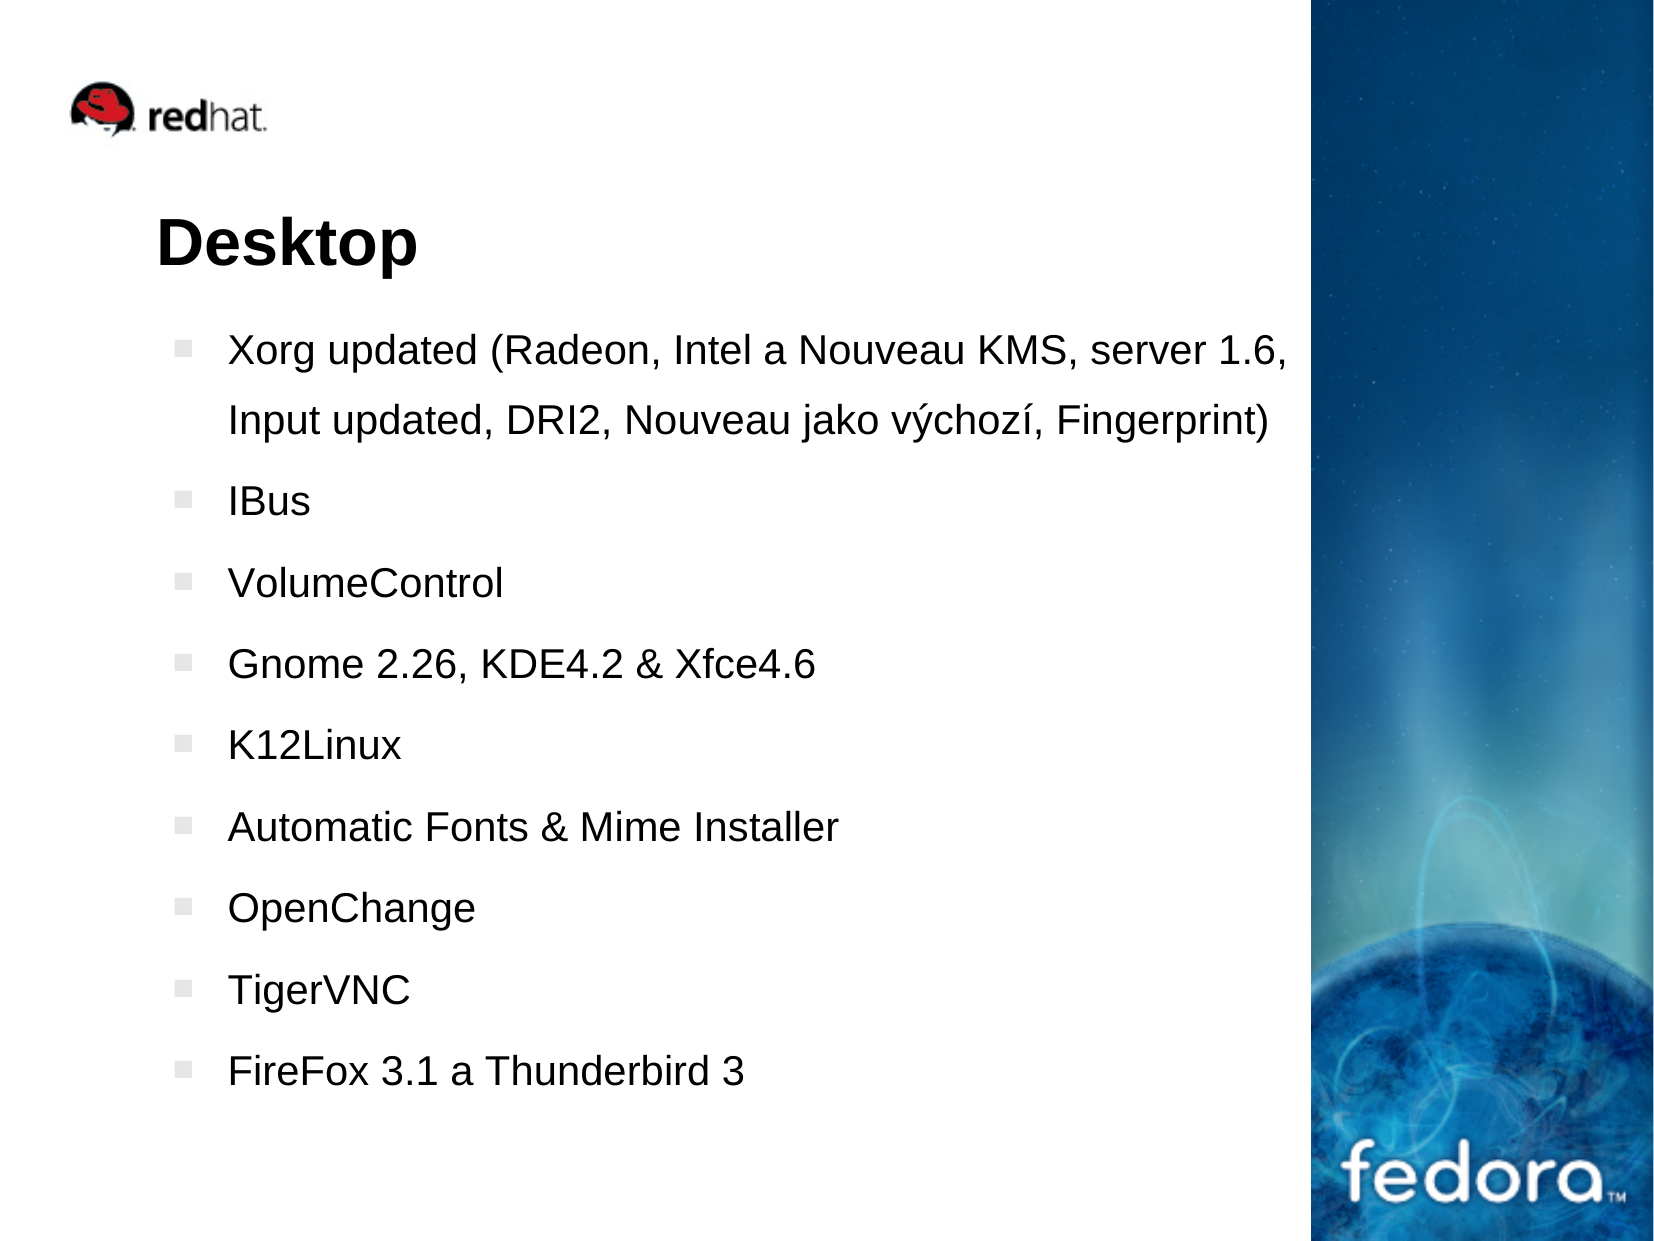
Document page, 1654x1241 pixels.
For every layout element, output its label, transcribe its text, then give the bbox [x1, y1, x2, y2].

title Desktop [156, 196, 1311, 288]
picture [0, 0, 1654, 1241]
list Xorg updated (Radeon, Intel a Nouveau KMS, server 1.6, Input updated, DRI2, Nouveau jako výchozí, Fingerprint) IBus VolumeControl Gnome 2.26, KDE4.2 & Xfce4.6 K12Linux Automatic Fonts & Mime Installer OpenChange TigerVNC FireFox 3.1 a Thunderbird 3 [156, 303, 1290, 1192]
